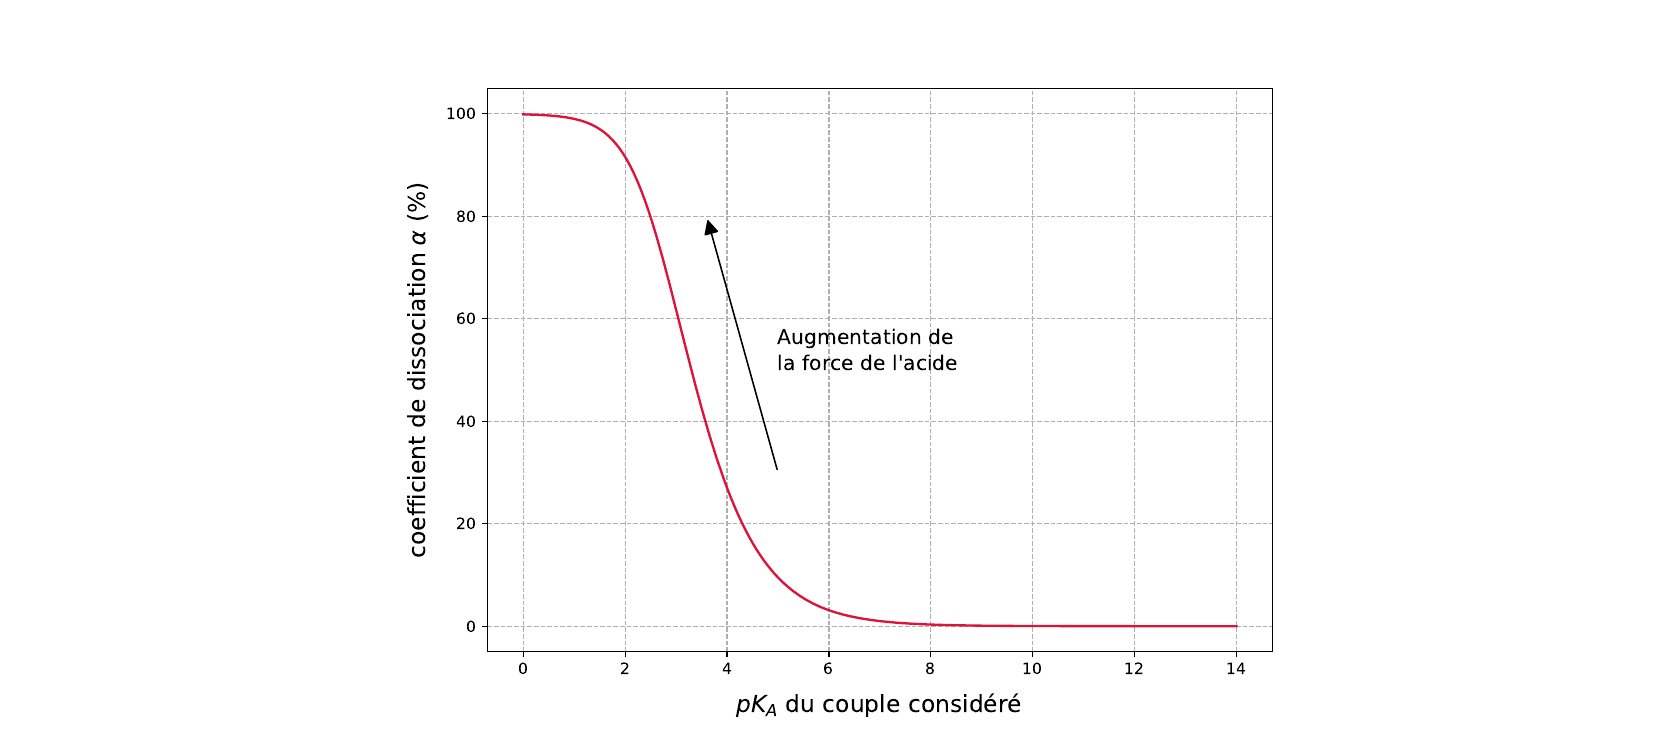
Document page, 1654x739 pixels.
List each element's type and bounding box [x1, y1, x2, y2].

picture [361, 1, 1374, 733]
